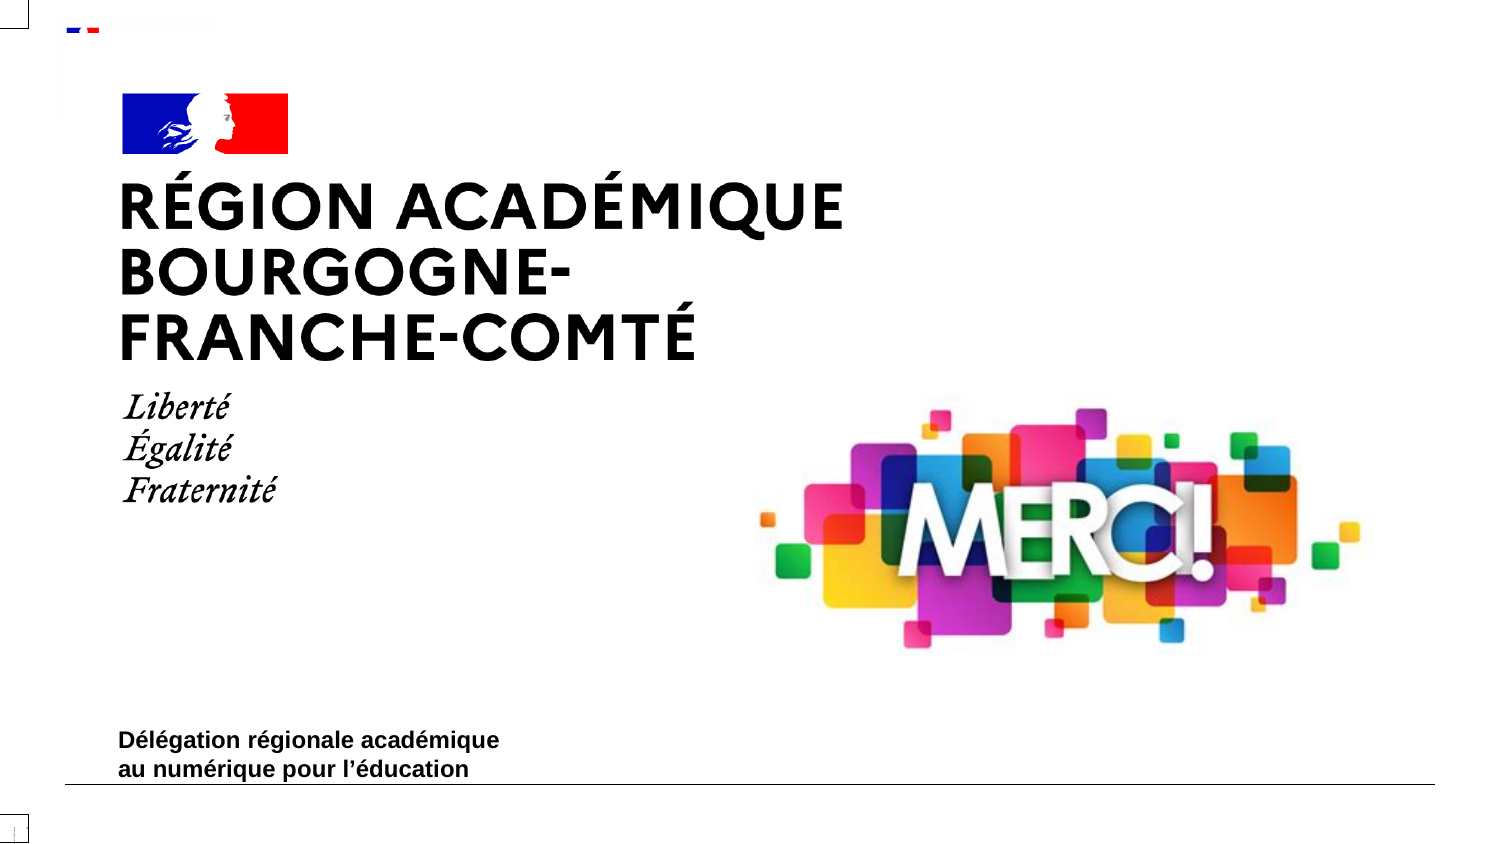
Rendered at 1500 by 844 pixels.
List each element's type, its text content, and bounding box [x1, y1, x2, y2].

picture [55, 16, 1411, 708]
text_box <numéro> [0, 814, 29, 843]
text_box Délégation régionale académique au numérique pour l’éducation [118, 717, 649, 790]
